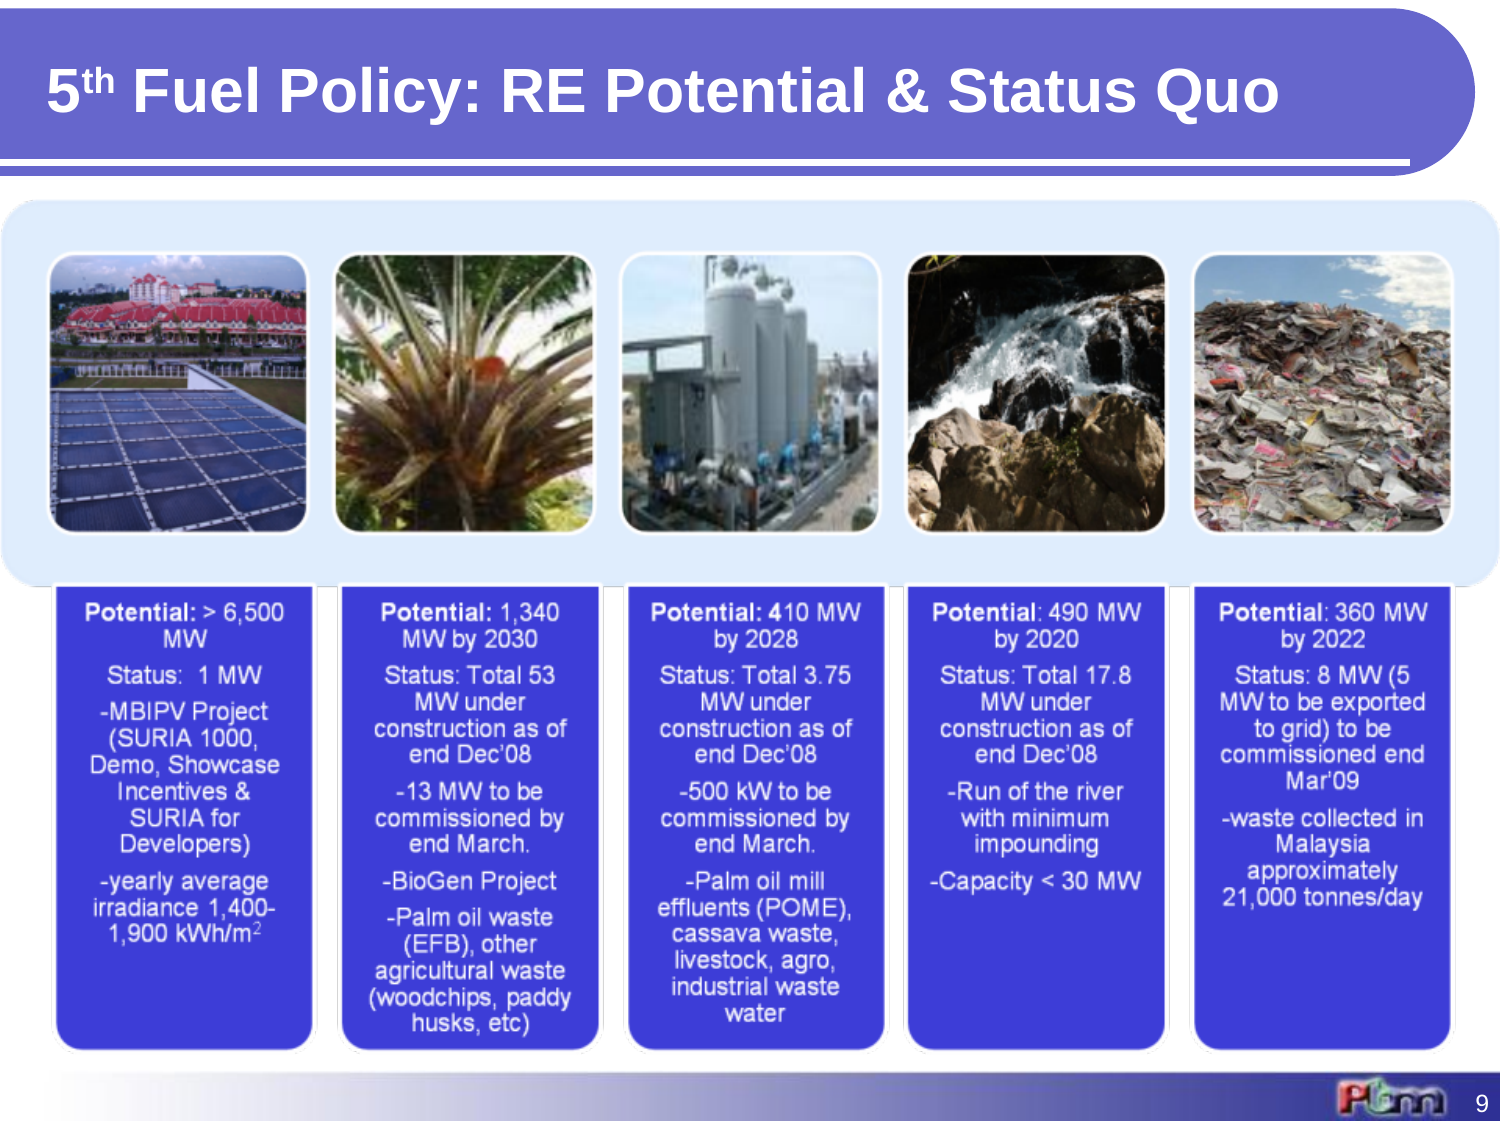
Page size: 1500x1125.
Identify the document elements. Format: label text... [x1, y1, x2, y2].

text_box <編號> [1154, 1055, 1500, 1125]
title 5th Fuel Policy: RE Potential & Status Quo [31, 12, 1417, 163]
picture [0, 199, 1500, 1055]
picture [0, 1070, 1154, 1121]
